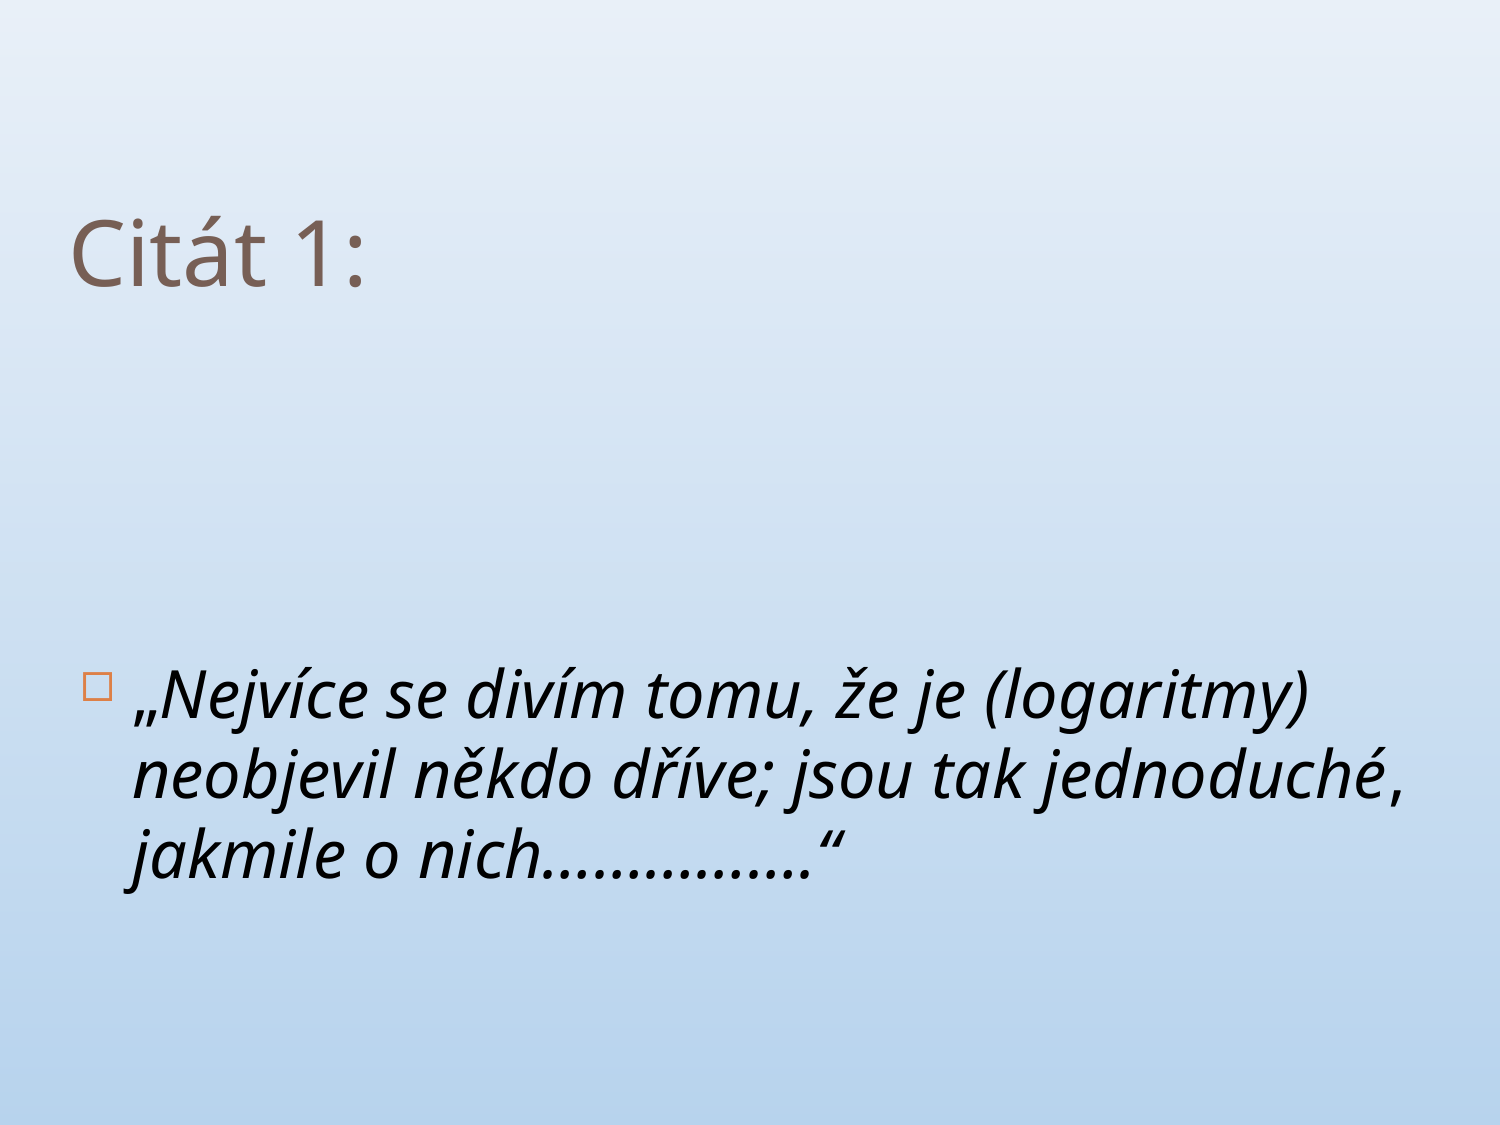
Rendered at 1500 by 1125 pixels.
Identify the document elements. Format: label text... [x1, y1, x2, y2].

title Citát 1: [53, 160, 1391, 339]
list „Nejvíce se divím tomu, že je (logaritmy) neobjevil někdo dříve; jsou tak jednoduché, jakmile o nich…………….“ [64, 326, 1471, 994]
